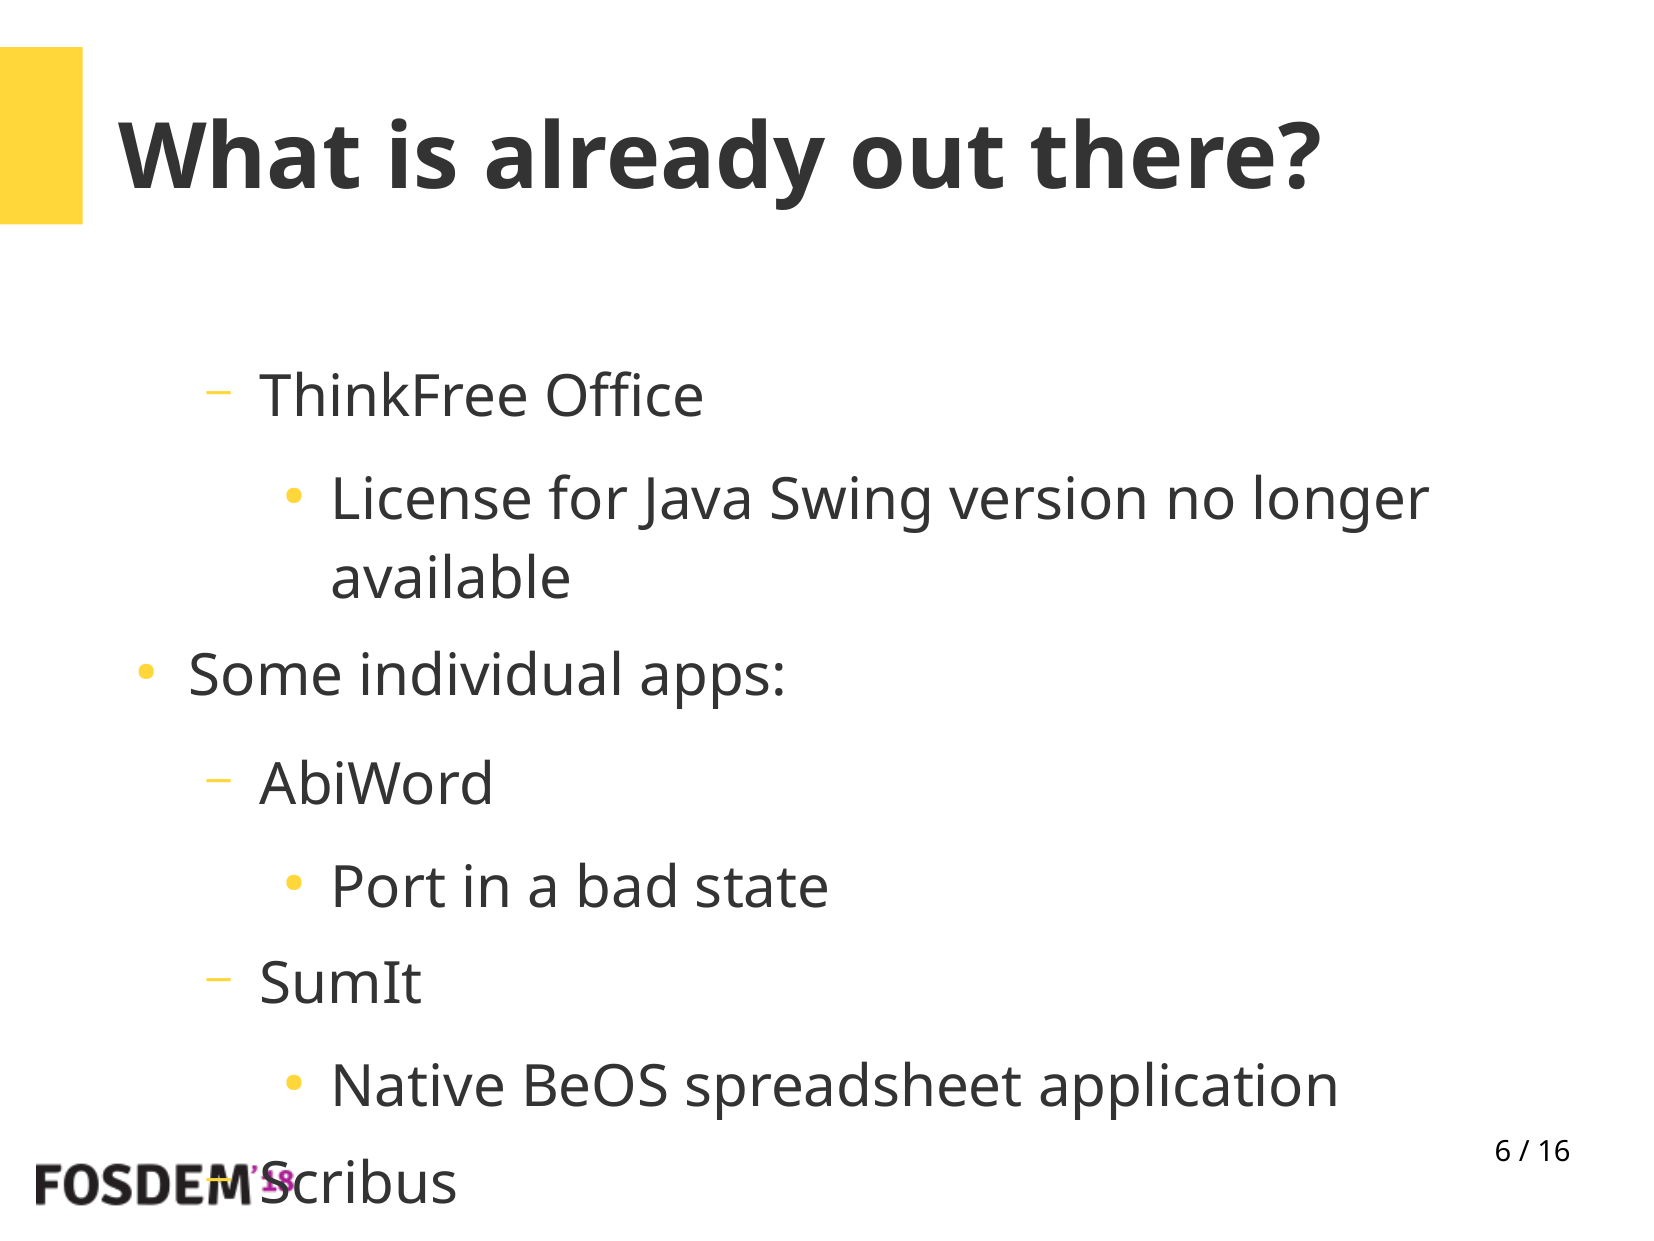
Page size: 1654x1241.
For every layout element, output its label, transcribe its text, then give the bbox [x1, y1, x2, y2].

picture [300, 1176, 308, 1199]
picture [36, 1145, 308, 1223]
list ThinkFree Office License for Java Swing version no longer available Some individual apps: AbiWord Port in a bad state SumIt Native BeOS spreadsheet application Scribus [118, 354, 1536, 1074]
title What is already out there? [118, 49, 1571, 257]
